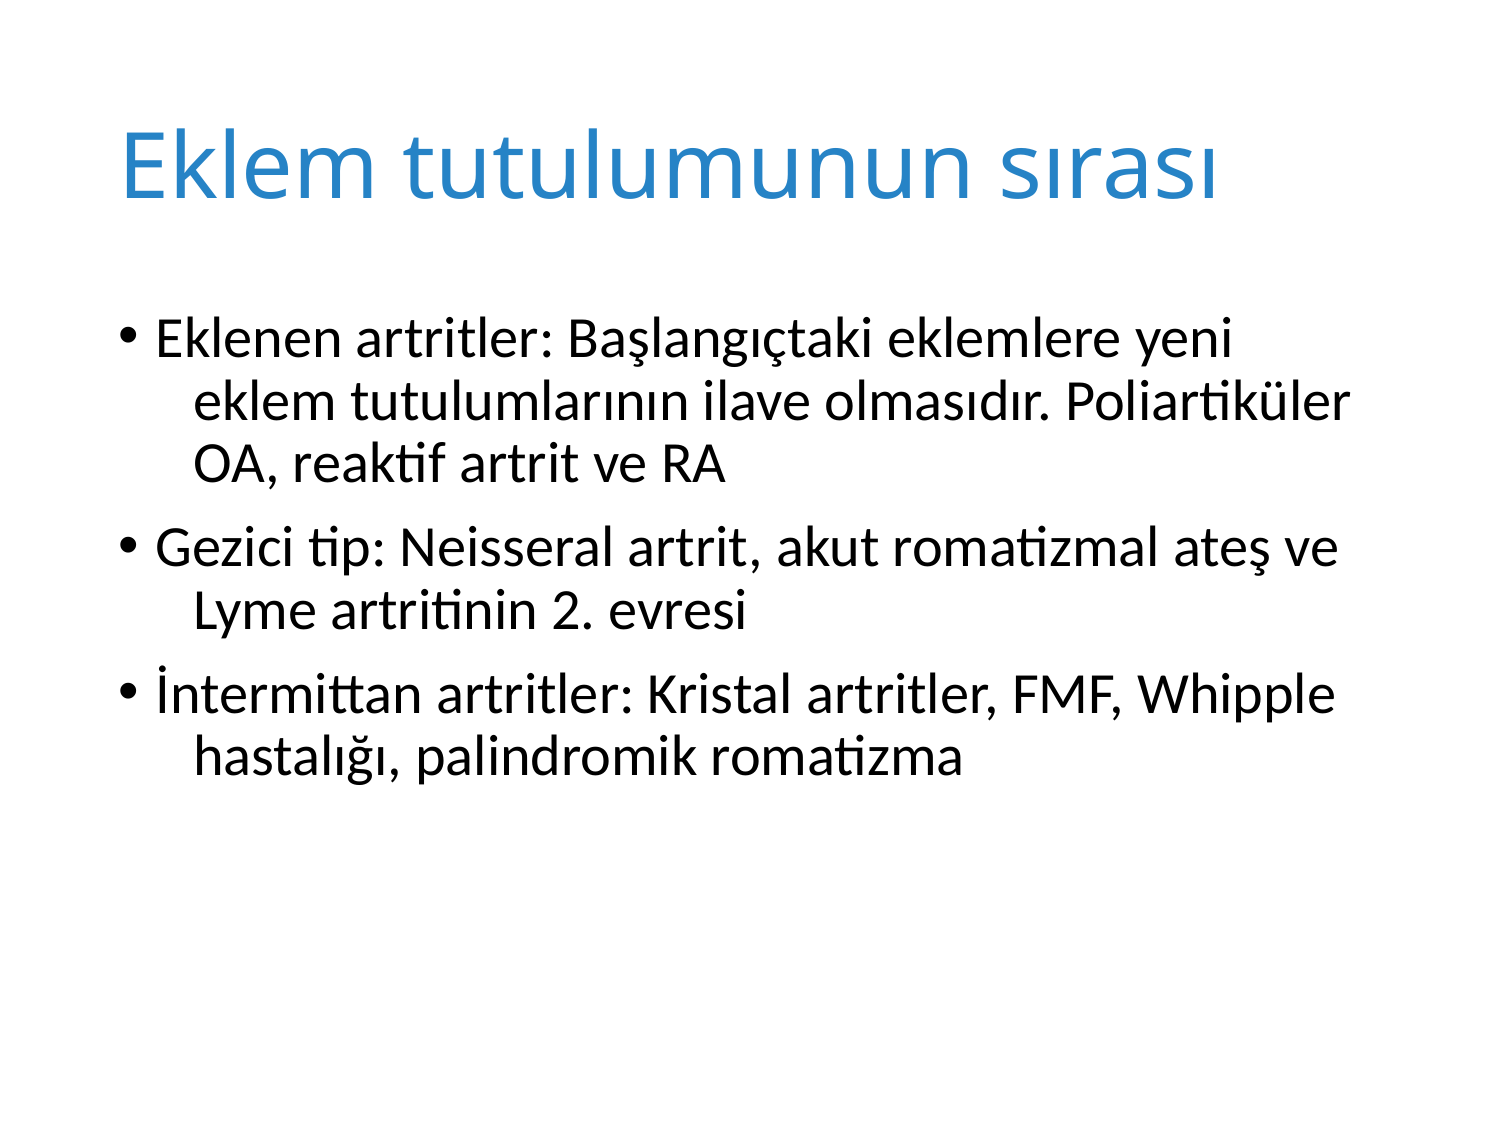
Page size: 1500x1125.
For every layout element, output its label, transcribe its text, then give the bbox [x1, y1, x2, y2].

title Eklem tutulumunun sırası [103, 59, 1397, 278]
list Eklenen artritler: Başlangıçtaki eklemlere yeni eklem tutulumlarının ilave olmasıdır. Poliartiküler OA, reaktif artrit ve RA Gezici tip: Neisseral artrit, akut romatizmal ateş ve Lyme artritinin 2. evresi İntermittan artritler: Kristal artritler, FMF, Whipple hastalığı, palindromik romatizma [103, 299, 1397, 1014]
